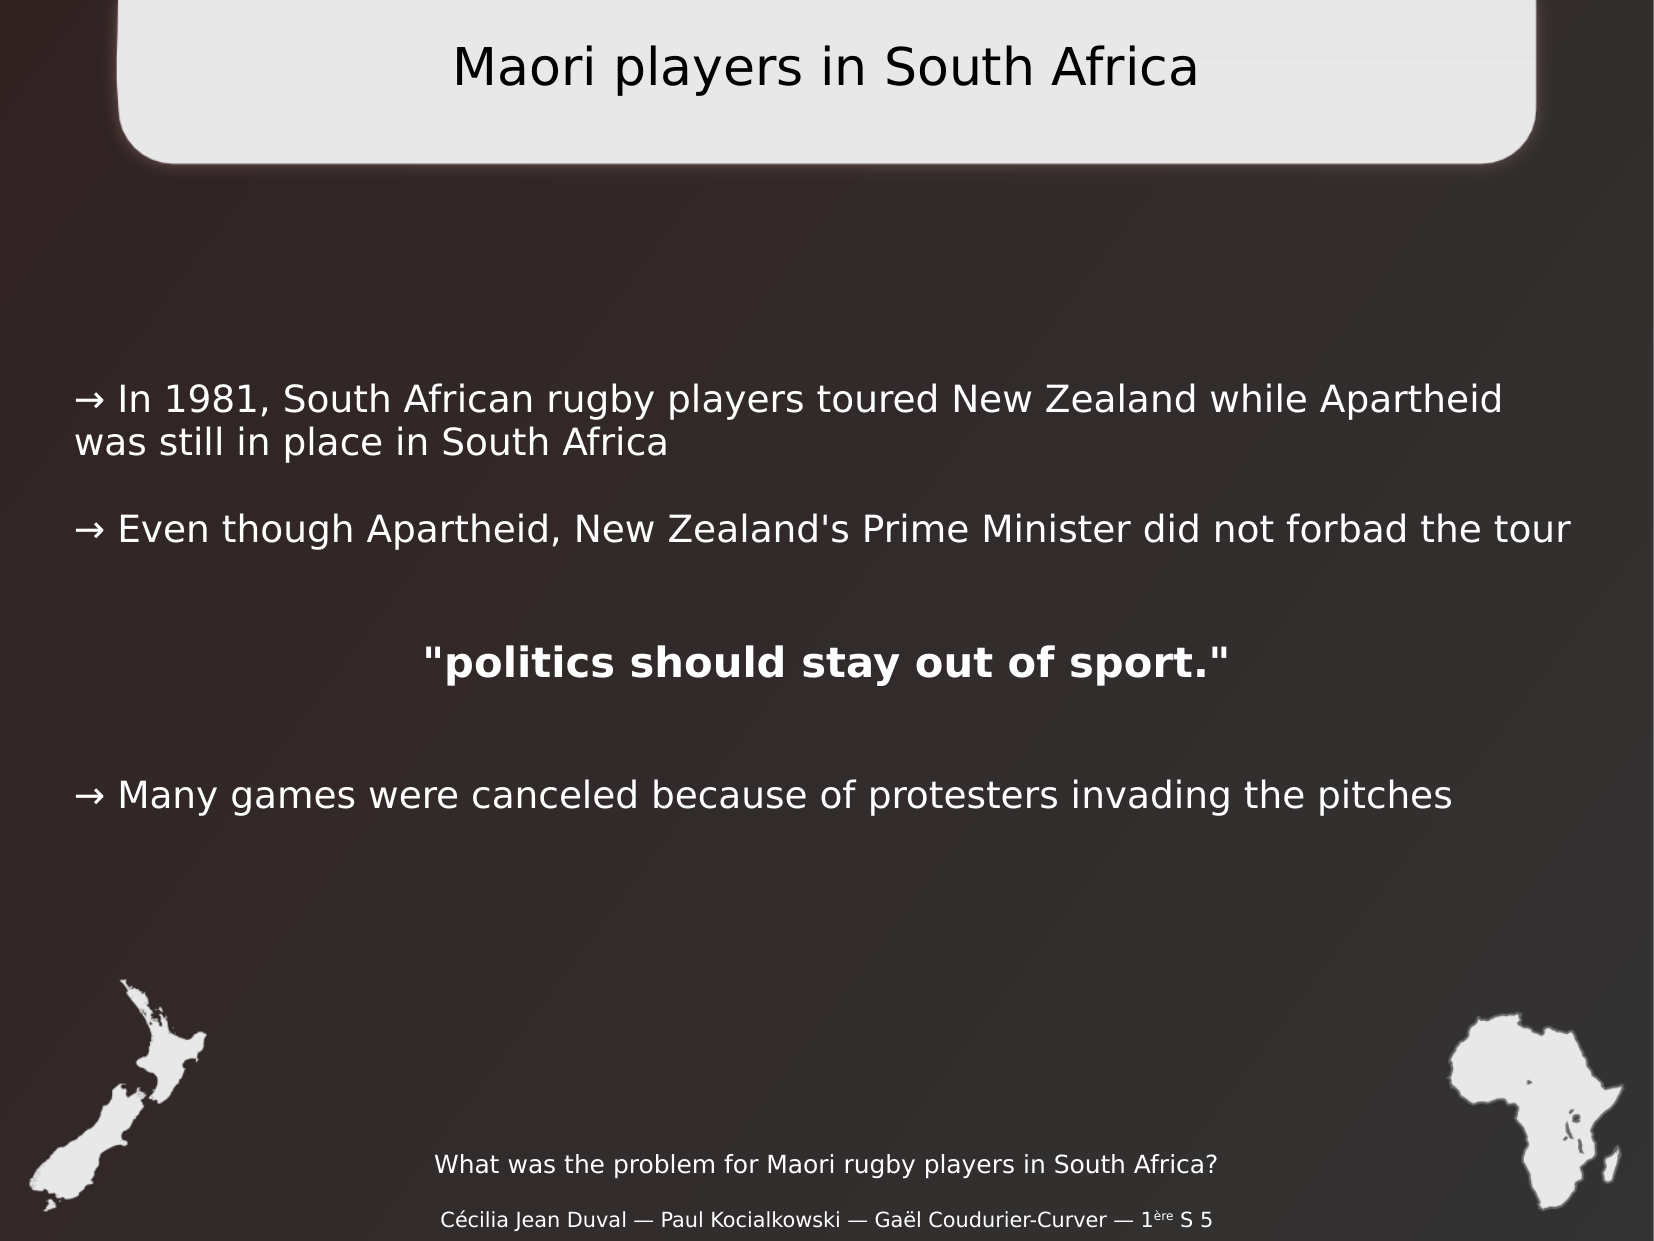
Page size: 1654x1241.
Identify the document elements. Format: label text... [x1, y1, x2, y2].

text_box Maori players in South Africa [147, 29, 1506, 105]
picture [0, 0, 1654, 1241]
text_box What was the problem for Maori rugby players in South Africa? Cécilia Jean Duval — Paul Kocialkowski — Gaël Coudurier-Curver — 1ère S 5 [147, 1142, 1506, 1241]
text_box → In 1981, South African rugby players toured New Zealand while Apartheid was still in place in South Africa → Even though Apartheid, New Zealand's Prime Minister did not forbad the tour "politics should stay out of sport." → Many games were canceled because of protesters invading the pitches [59, 370, 1595, 826]
